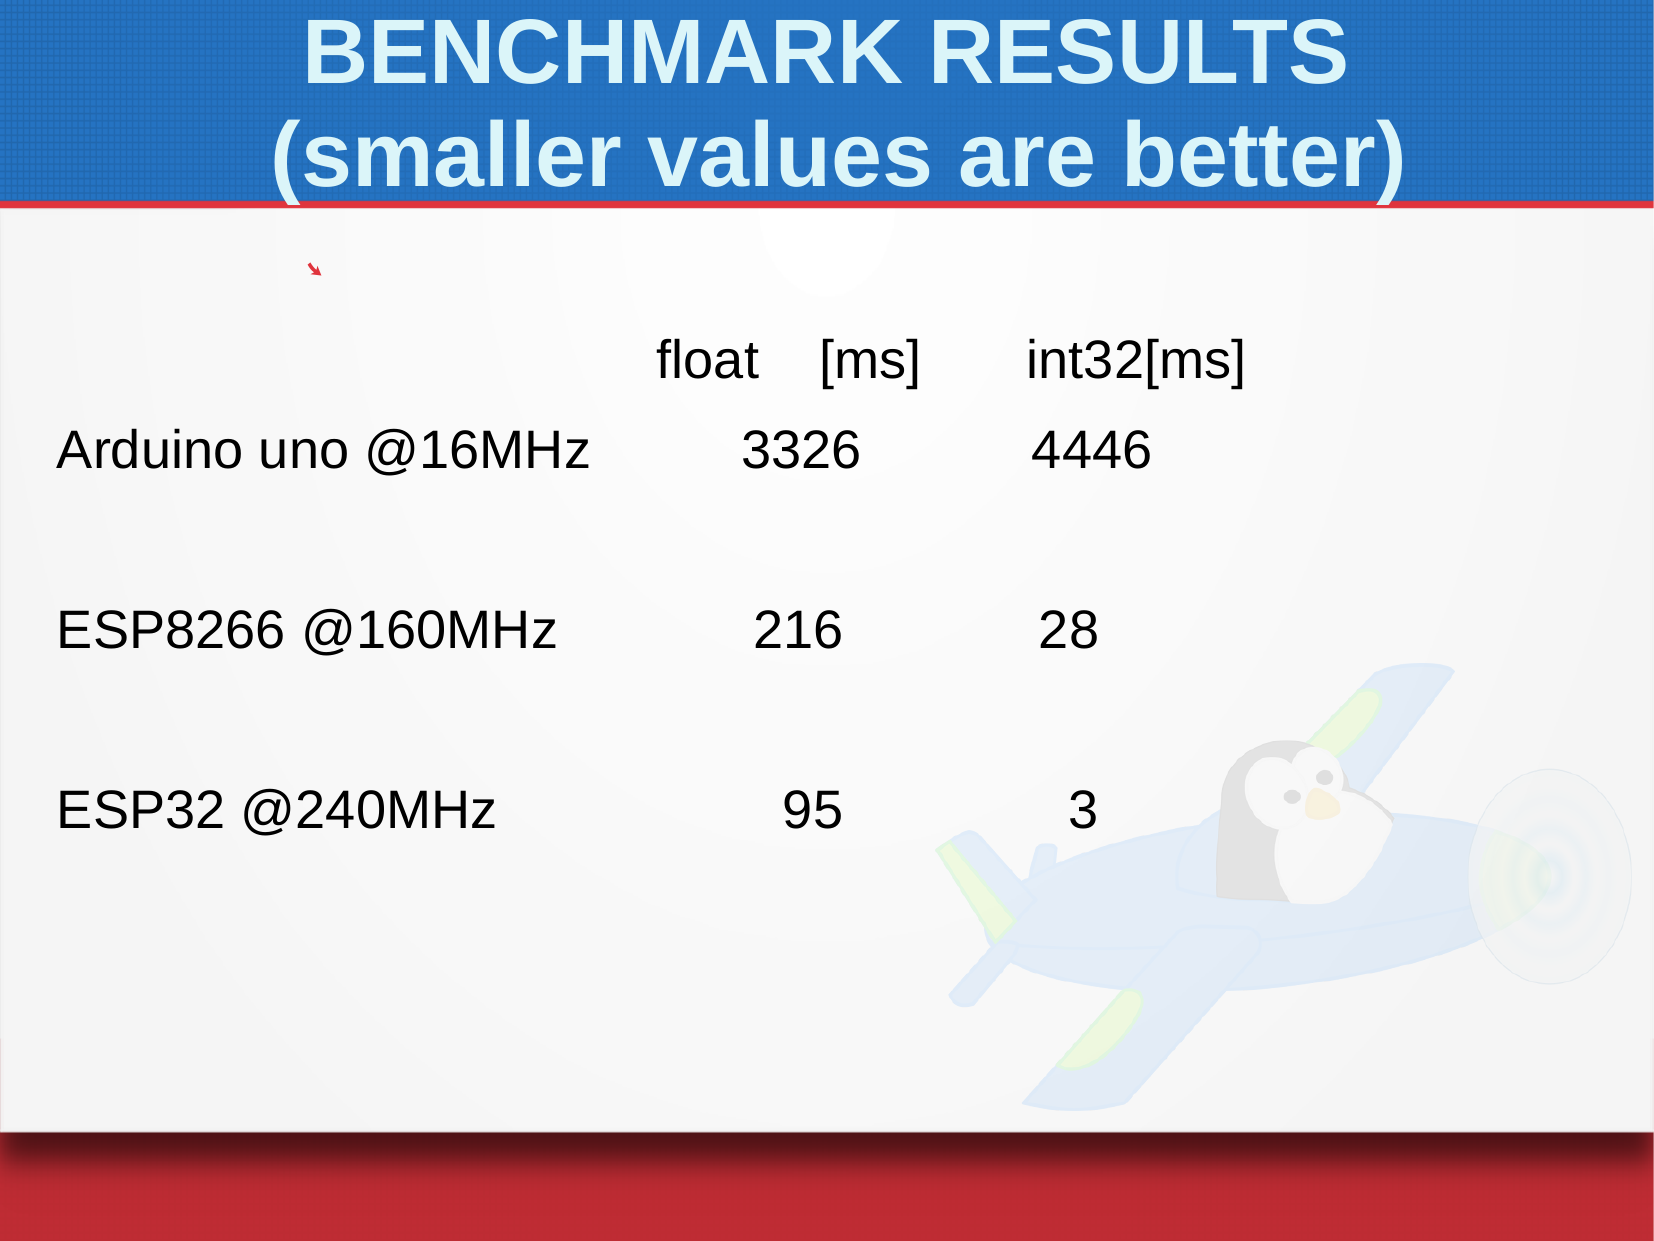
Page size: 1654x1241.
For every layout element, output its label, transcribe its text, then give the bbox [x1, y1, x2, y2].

picture [0, 0, 1654, 1241]
list float [ms] int32[ms] Arduino uno @16MHz 3326 4446 ESP8266 @160MHz 216 28 ESP32 @240MHz 95 3 [56, 240, 1546, 1066]
title BENCHMARK RESULTS (smaller values are better) [82, 0, 1571, 206]
